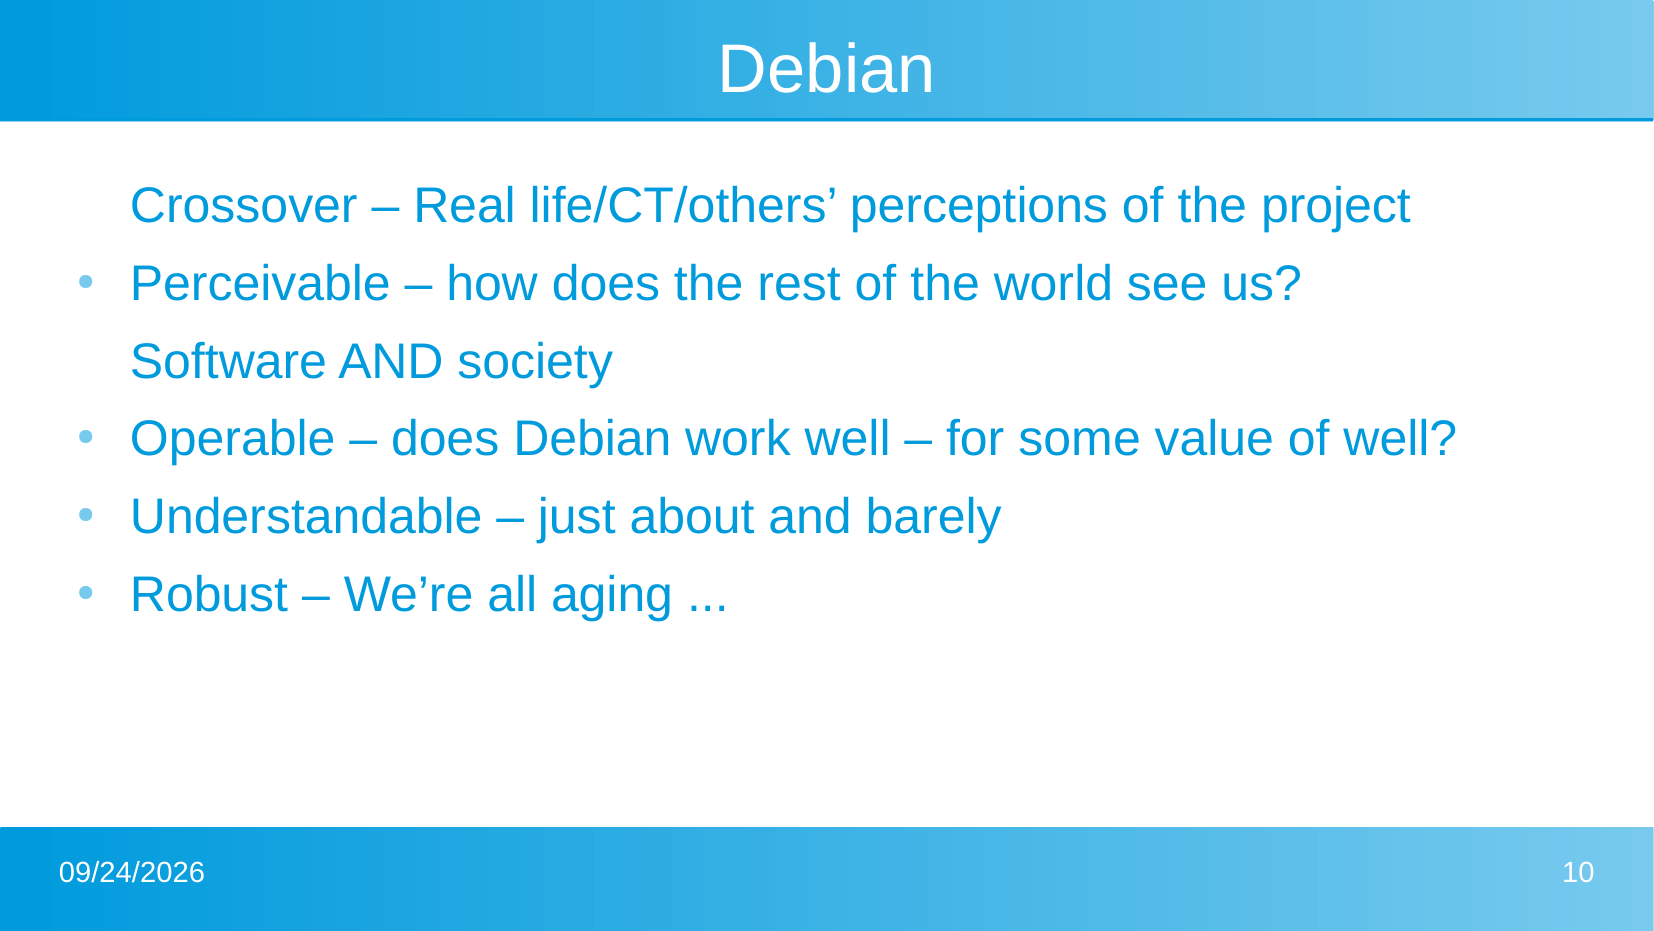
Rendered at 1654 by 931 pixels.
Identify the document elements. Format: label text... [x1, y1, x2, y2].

title Debian [59, 29, 1595, 108]
list Crossover – Real life/CT/others’ perceptions of the project Perceivable – how does the rest of the world see us? Software AND society Operable – does Debian work well – for some value of well? Understandable – just about and barely Robust – We’re all aging ... [59, 177, 1595, 768]
